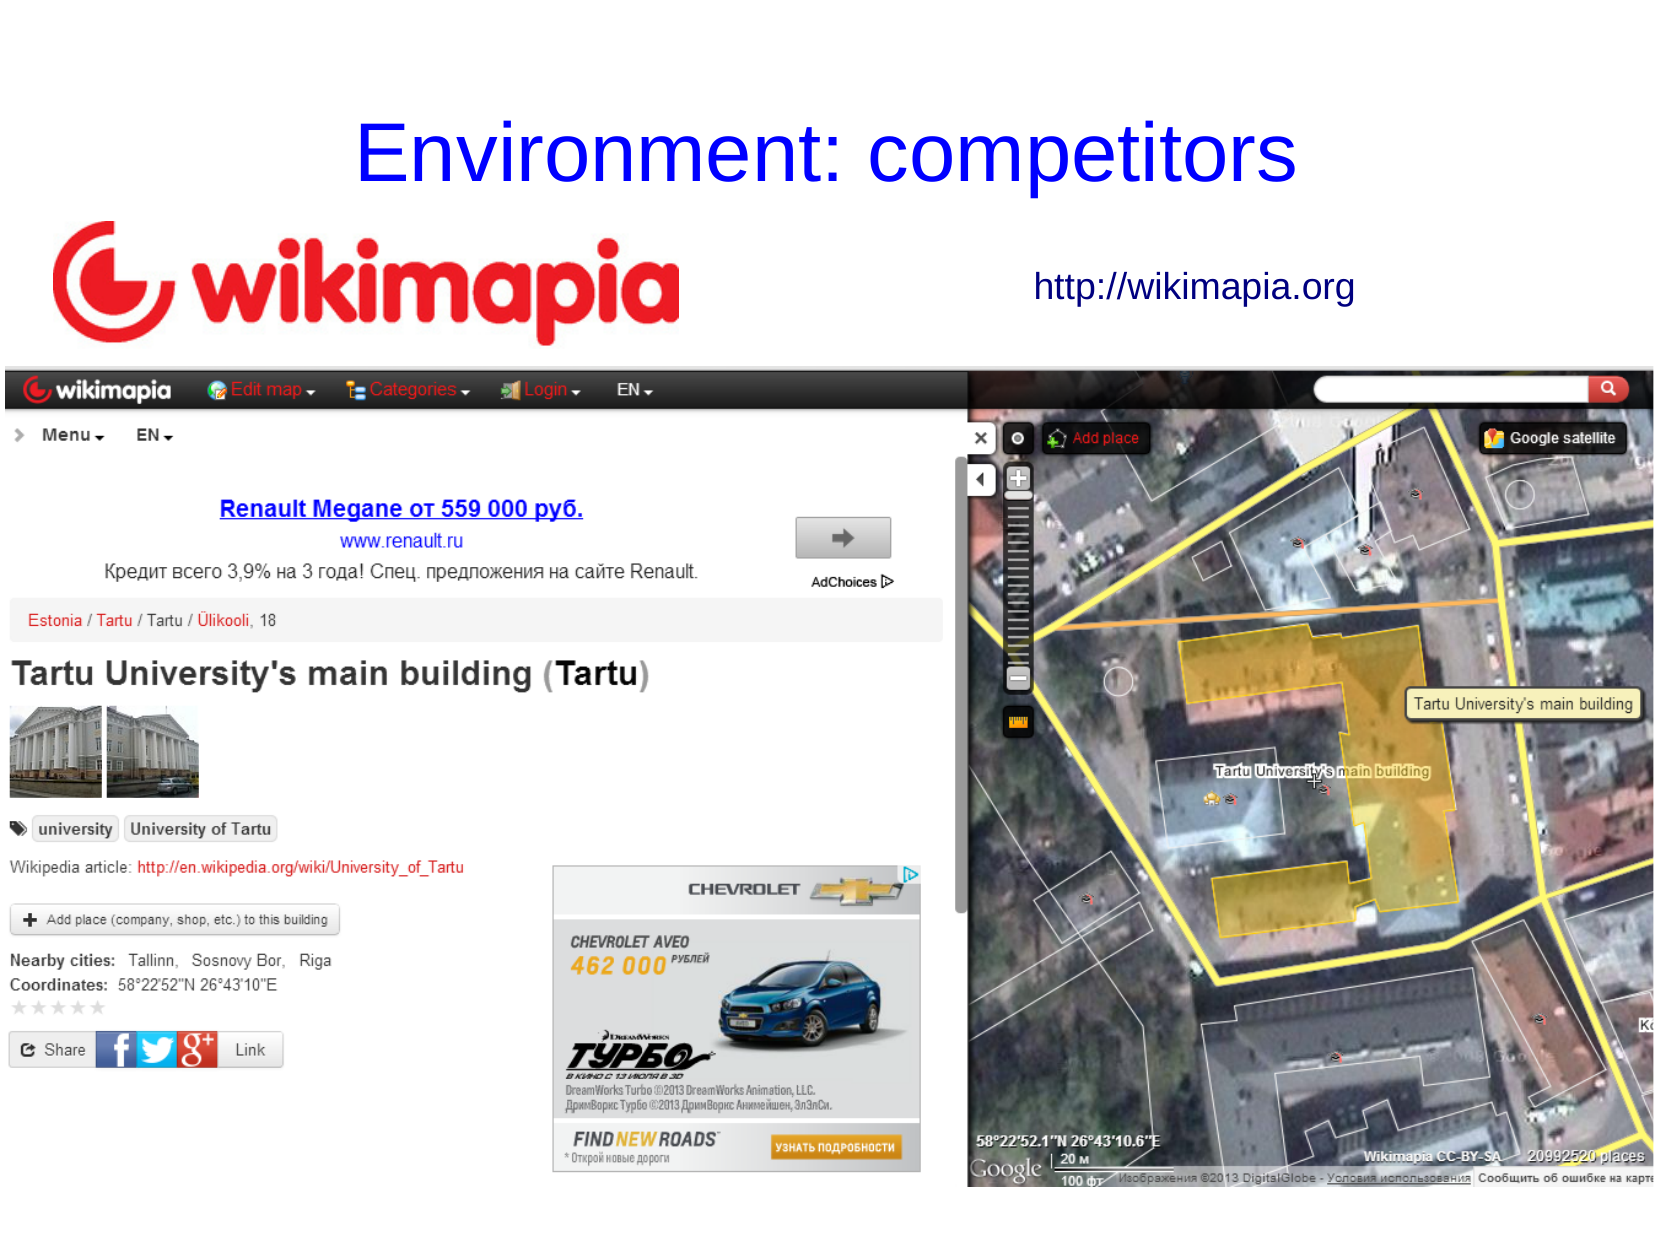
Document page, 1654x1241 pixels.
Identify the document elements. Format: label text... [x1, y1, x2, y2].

text_box http://wikimapia.org [1033, 265, 1366, 308]
title Environment: competitors [82, 49, 1571, 257]
picture [5, 366, 1654, 1187]
picture [53, 221, 679, 349]
